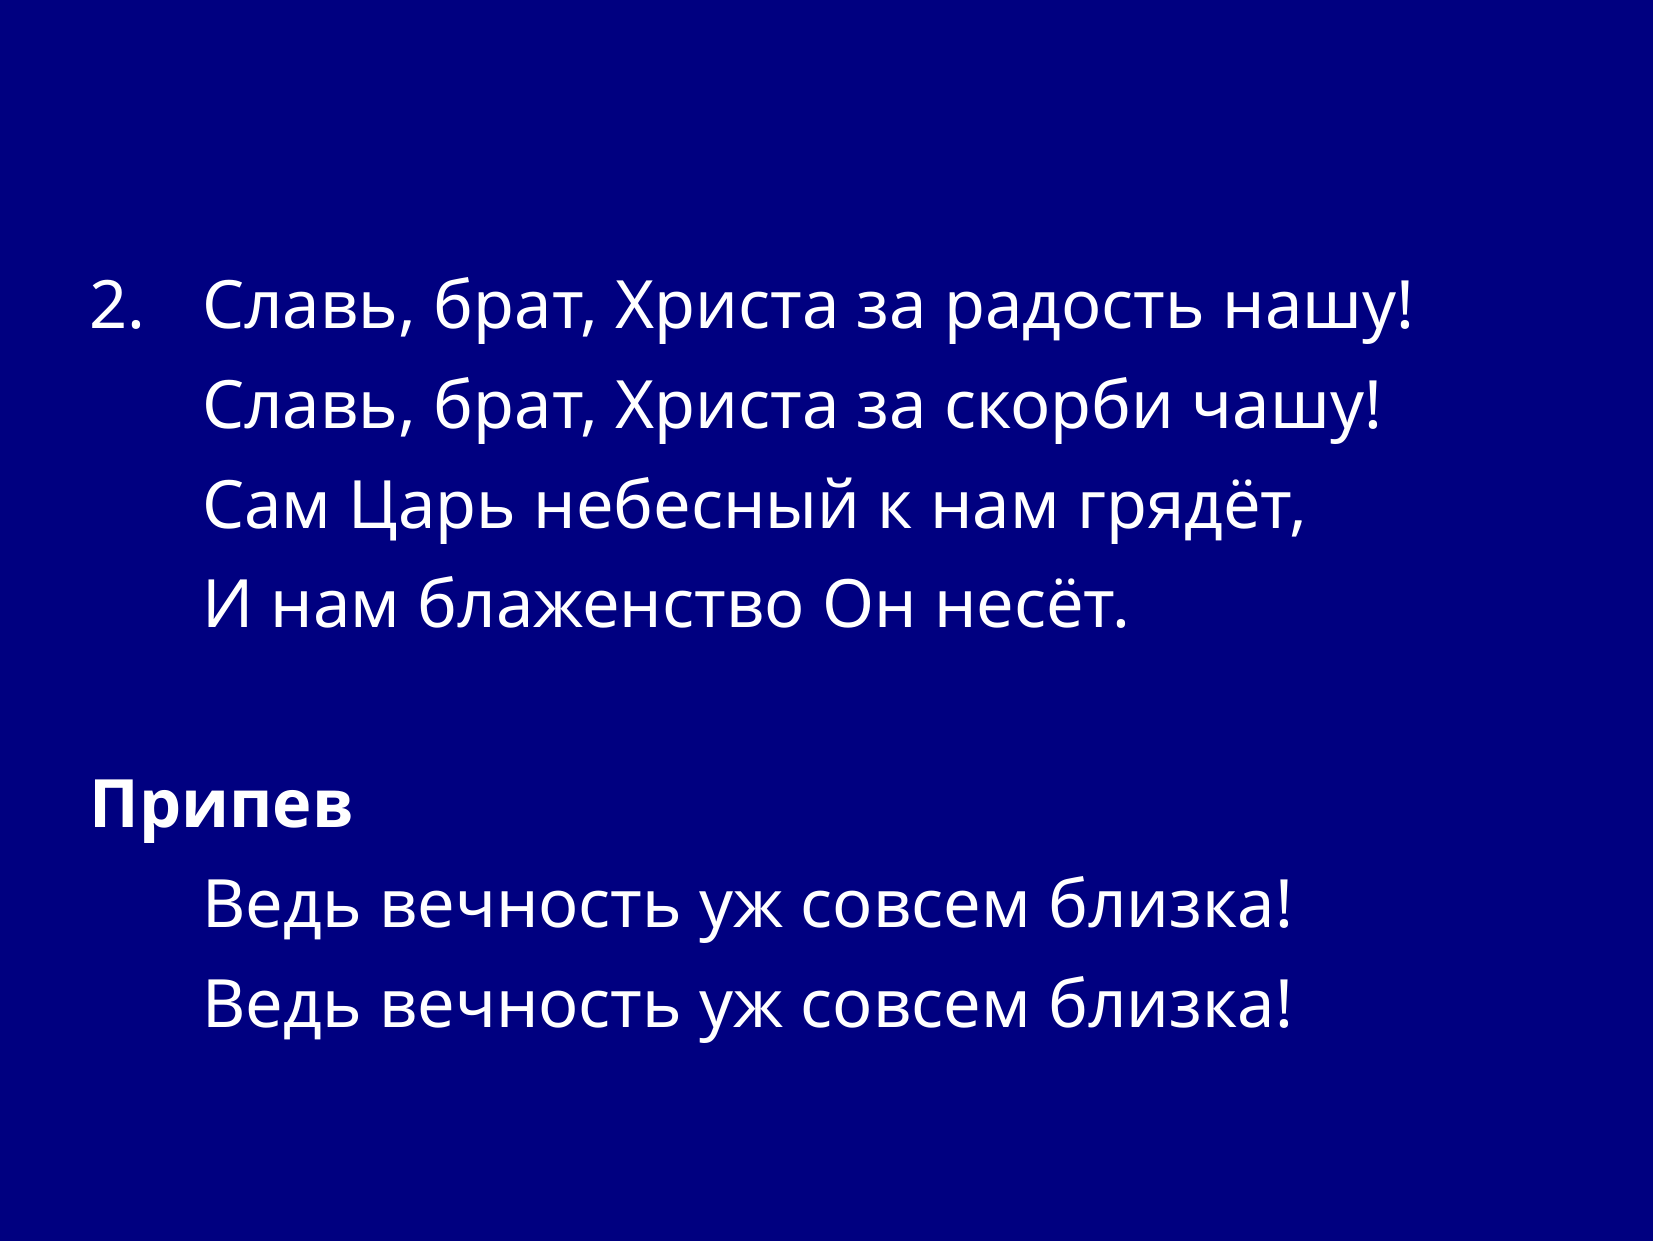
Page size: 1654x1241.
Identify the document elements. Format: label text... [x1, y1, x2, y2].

text_box 2. Славь, брат, Христа за радость нашу! Славь, брат, Христа за скорби чашу! Сам Царь небесный к нам грядёт, И нам блаженство Он несёт. Припев Ведь вечность уж совсем близка! Ведь вечность уж совсем близка! [75, 150, 1576, 1163]
